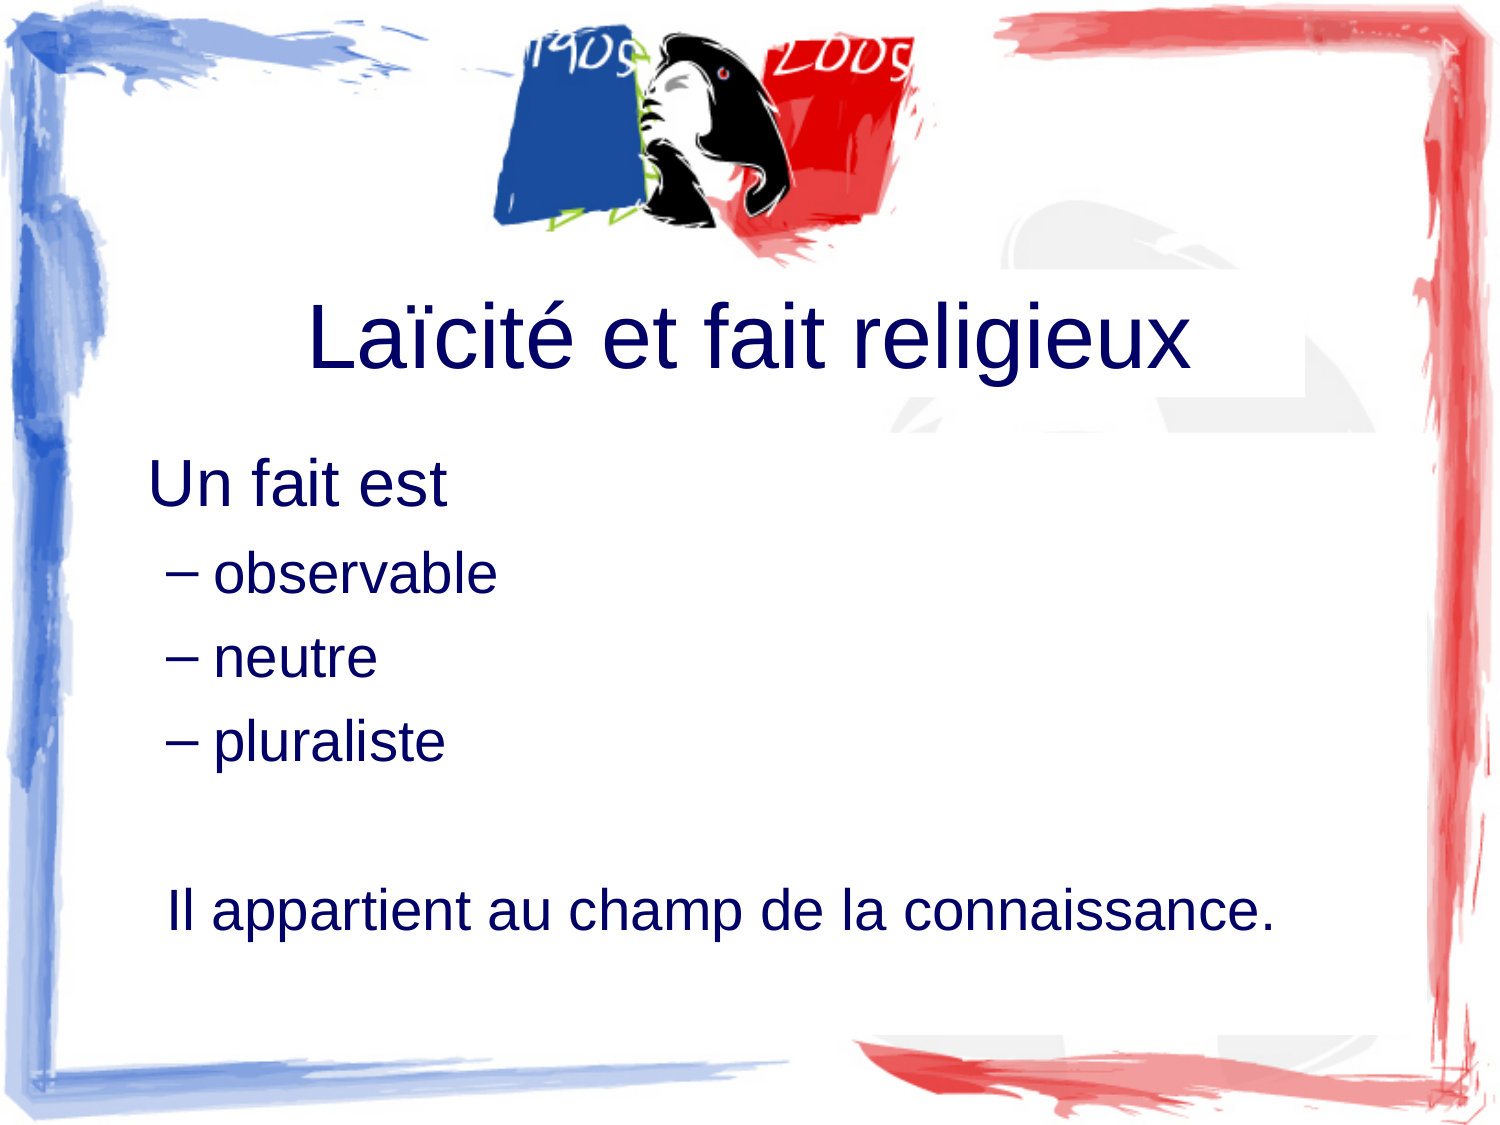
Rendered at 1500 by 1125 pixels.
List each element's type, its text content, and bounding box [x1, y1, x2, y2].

title Laïcité et fait religieux [194, 269, 1306, 398]
list Un fait est observable neutre pluraliste Il appartient au champ de la connaissance. [76, 432, 1427, 1035]
picture [0, 0, 1500, 1125]
